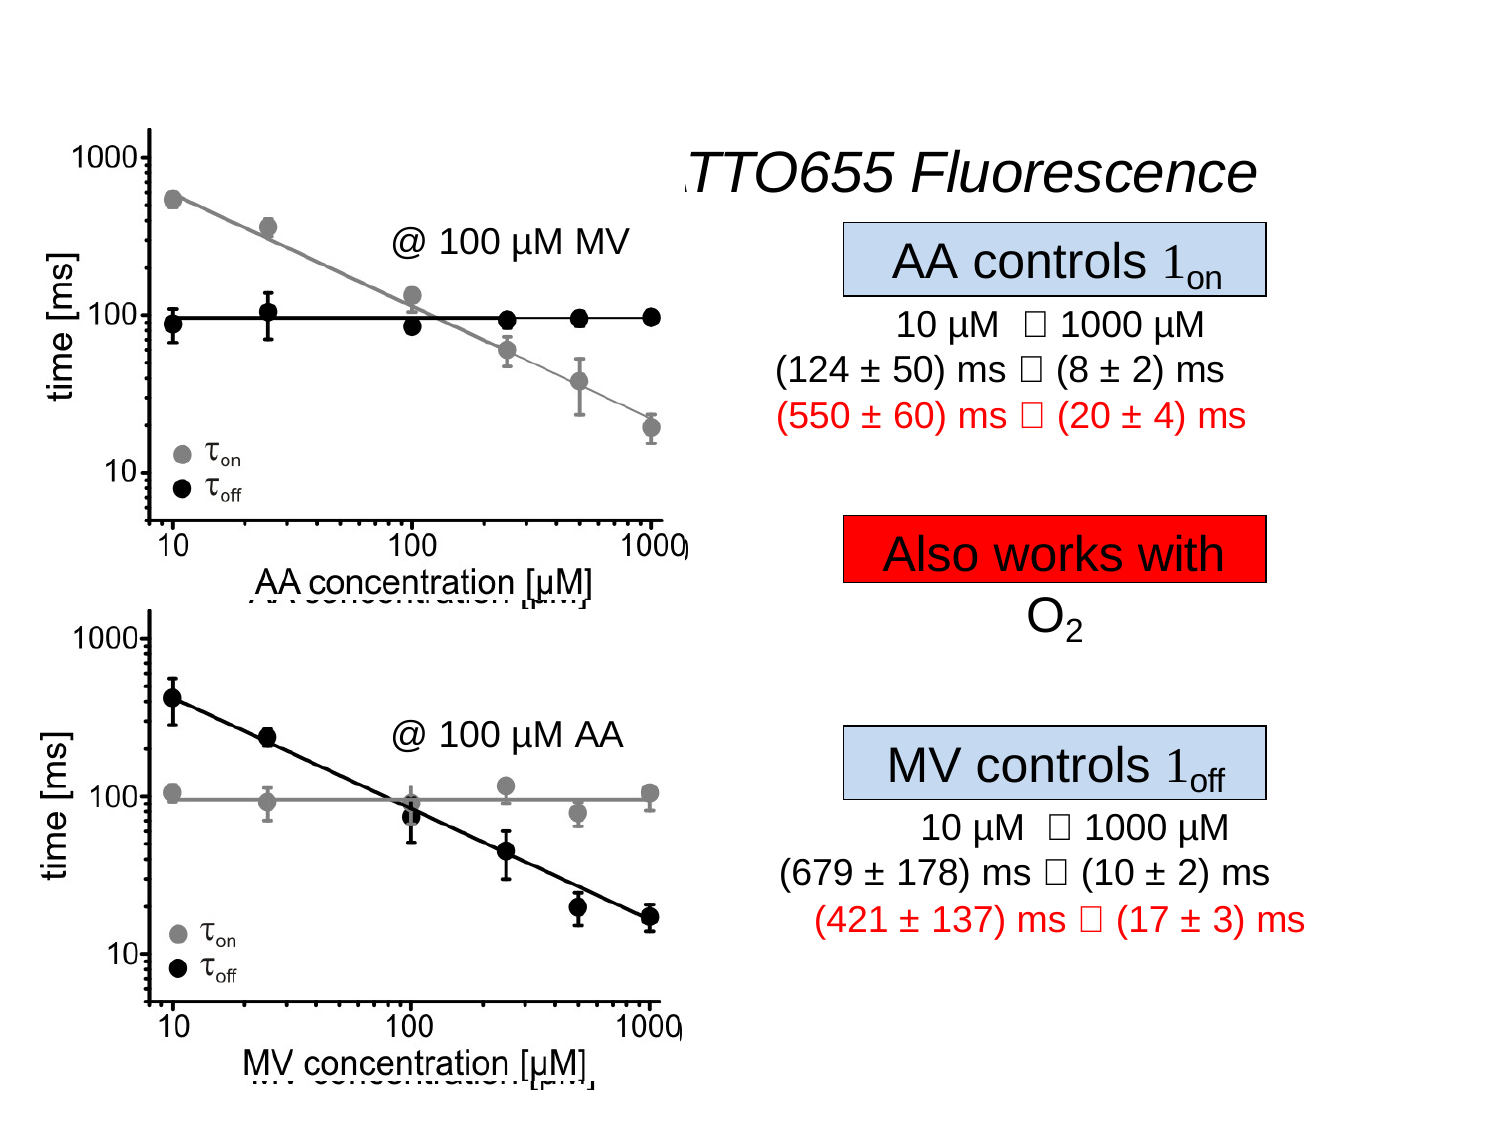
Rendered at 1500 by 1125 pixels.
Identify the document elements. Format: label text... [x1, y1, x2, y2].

text_box AA controls on [843, 222, 1266, 290]
picture [40, 128, 688, 1090]
text_box 10 µM  1000 µM (679 ± 178) ms  (10 ± 2) ms (421 ± 137) ms  (17 ± 3) ms [776, 800, 1318, 943]
text_box Also works with [843, 515, 1266, 583]
text_box MV controls off [843, 726, 1266, 794]
text_box @ 100 µM AA [387, 707, 625, 757]
text_box @ 100 µM MV [387, 215, 634, 265]
title Control of ATTO655 Fluorescence [685, 132, 1500, 205]
text_box O2 [1019, 579, 1090, 645]
text_box 10 µM  1000 µM (124 ± 50) ms  (8 ± 2) ms (550 ± 60) ms  (20 ± 4) ms [772, 297, 1260, 439]
